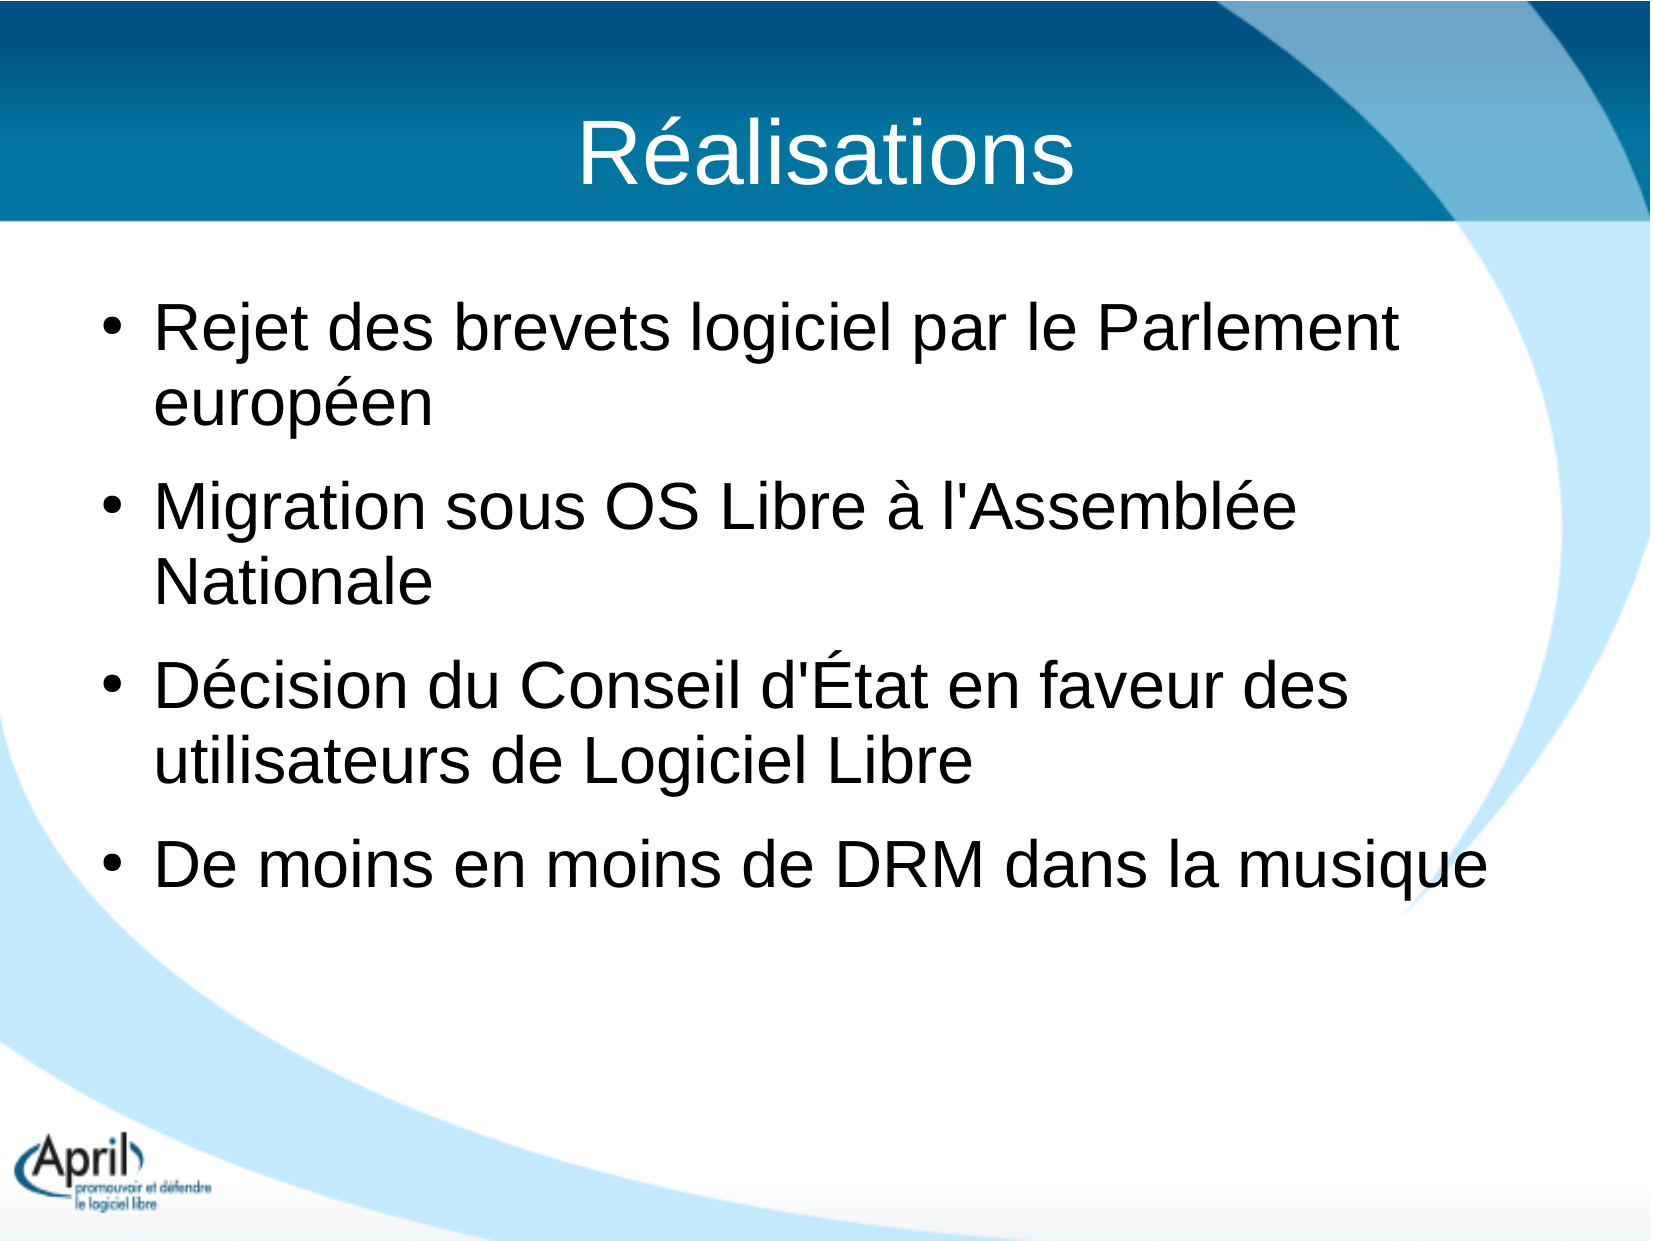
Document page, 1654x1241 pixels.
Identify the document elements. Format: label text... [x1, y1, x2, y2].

title Réalisations [82, 49, 1571, 257]
list Rejet des brevets logiciel par le Parlement européen Migration sous OS Libre à l'Assemblée Nationale Décision du Conseil d'État en faveur des utilisateurs de Logiciel Libre De moins en moins de DRM dans la musique [82, 290, 1571, 1109]
picture [0, 1, 1650, 1241]
